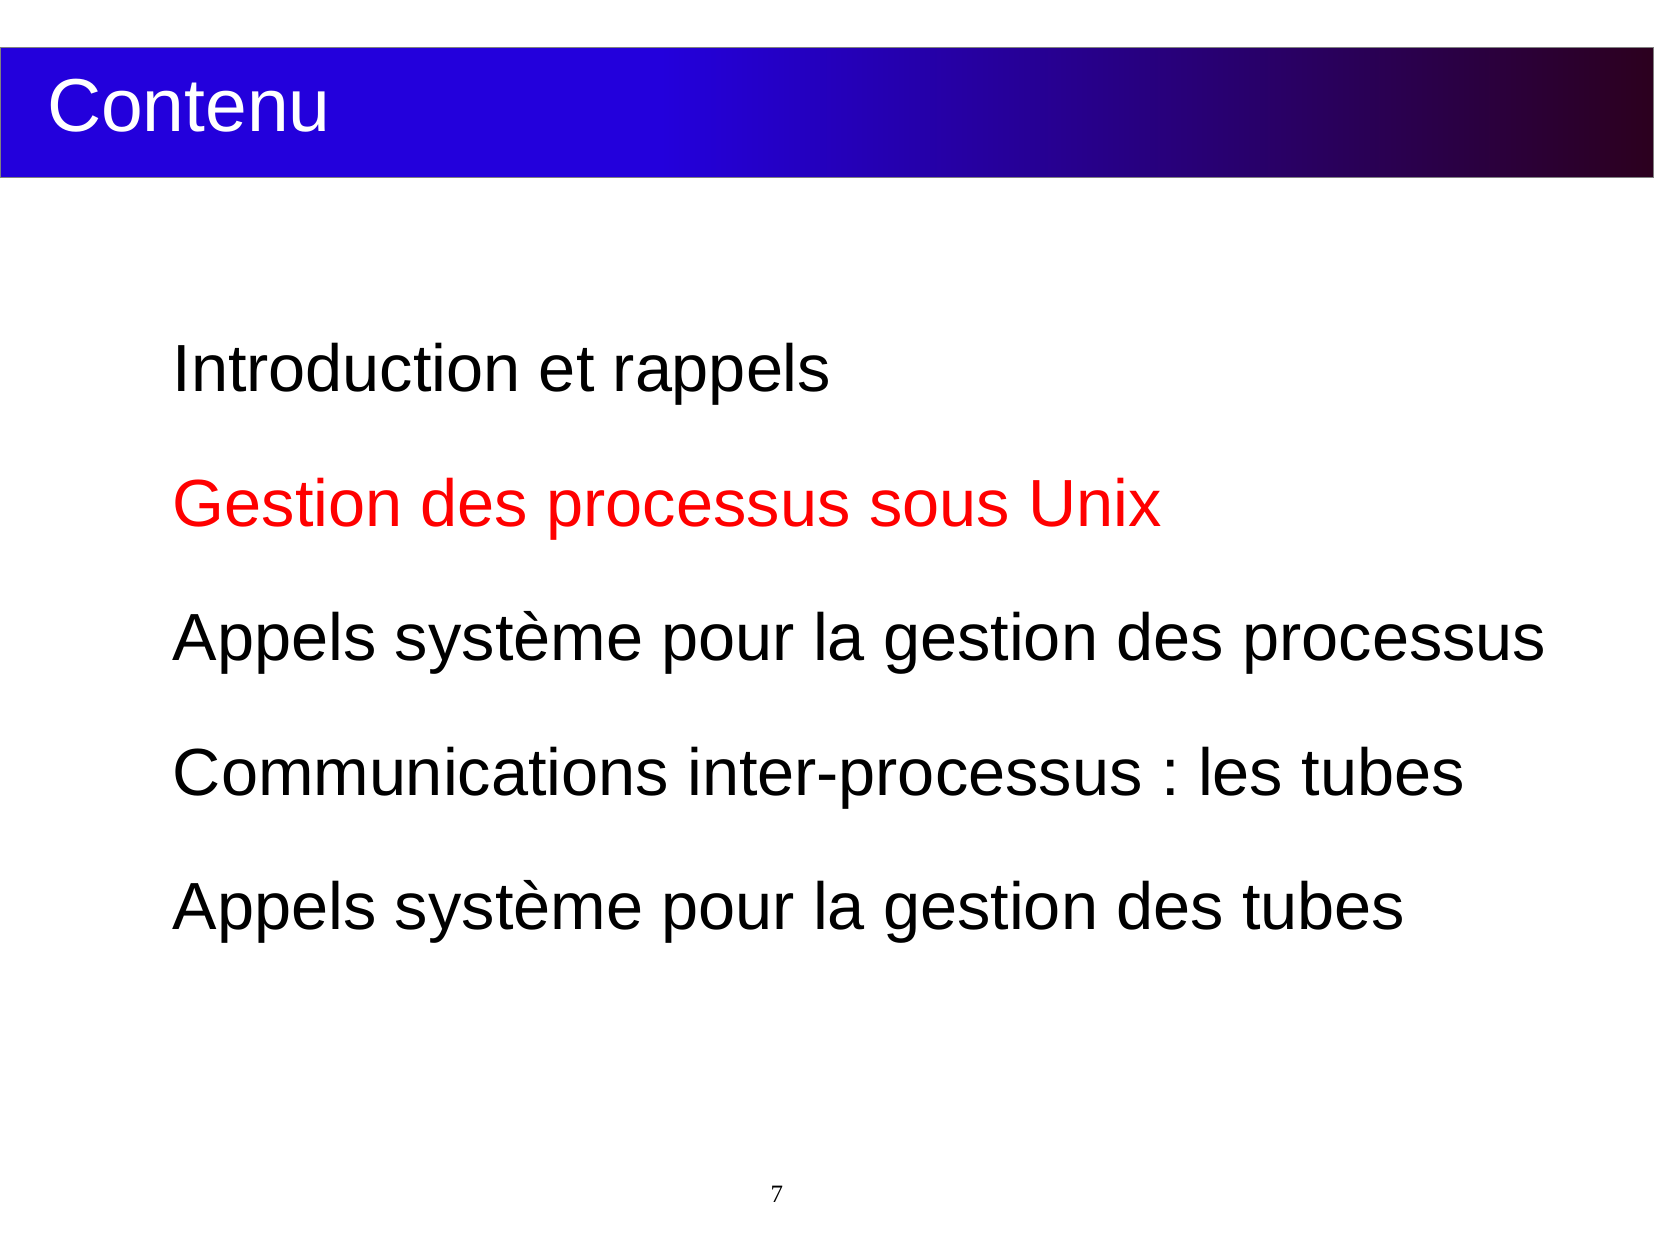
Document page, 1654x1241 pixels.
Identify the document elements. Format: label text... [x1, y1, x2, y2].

list Introduction et rappels Gestion des processus sous Unix Appels système pour la gestion des processus Communications inter-processus : les tubes Appels système pour la gestion des tubes [116, 337, 1619, 1205]
title Contenu [47, 0, 1477, 218]
